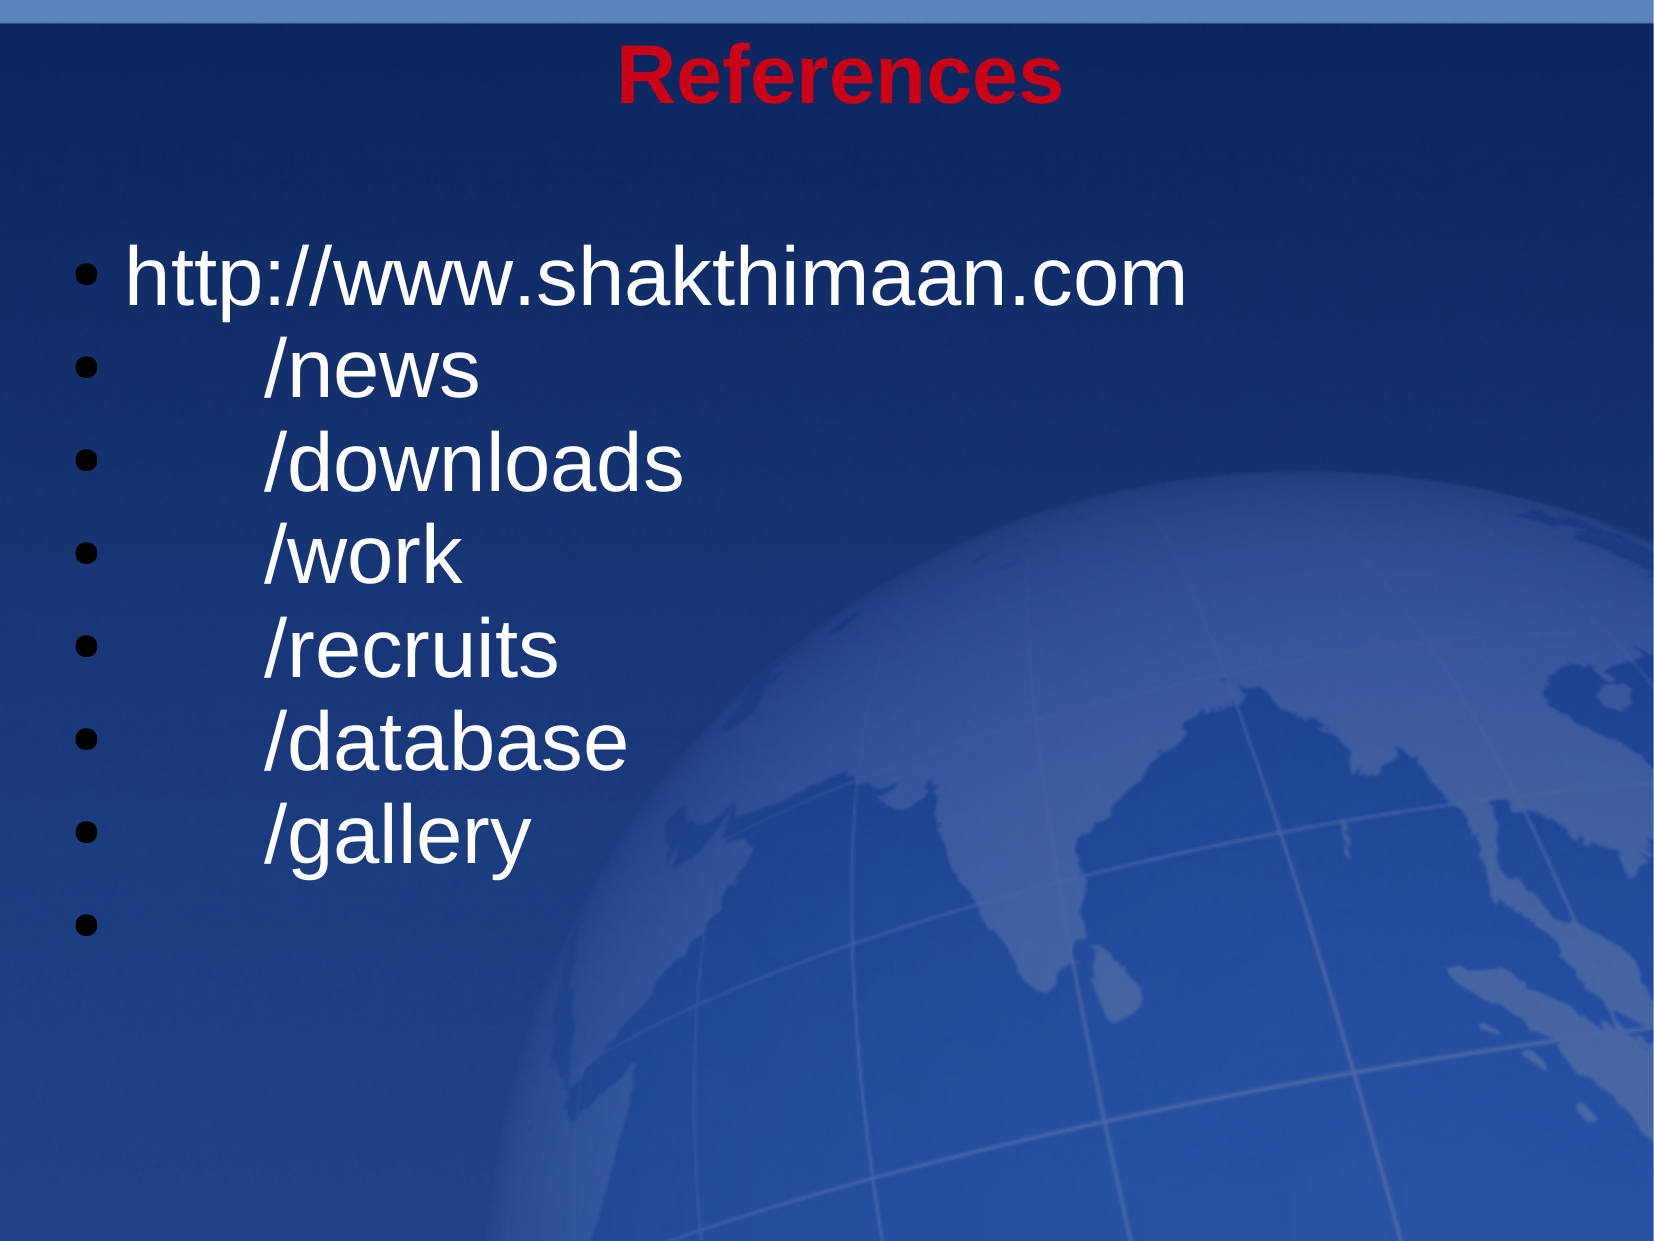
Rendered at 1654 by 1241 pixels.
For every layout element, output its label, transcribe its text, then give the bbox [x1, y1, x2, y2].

picture [0, 0, 1654, 1241]
text_box http://www.shakthimaan.com /news /downloads /work /recruits /database /gallery [56, 222, 1595, 1063]
text_box References [109, 20, 1573, 143]
